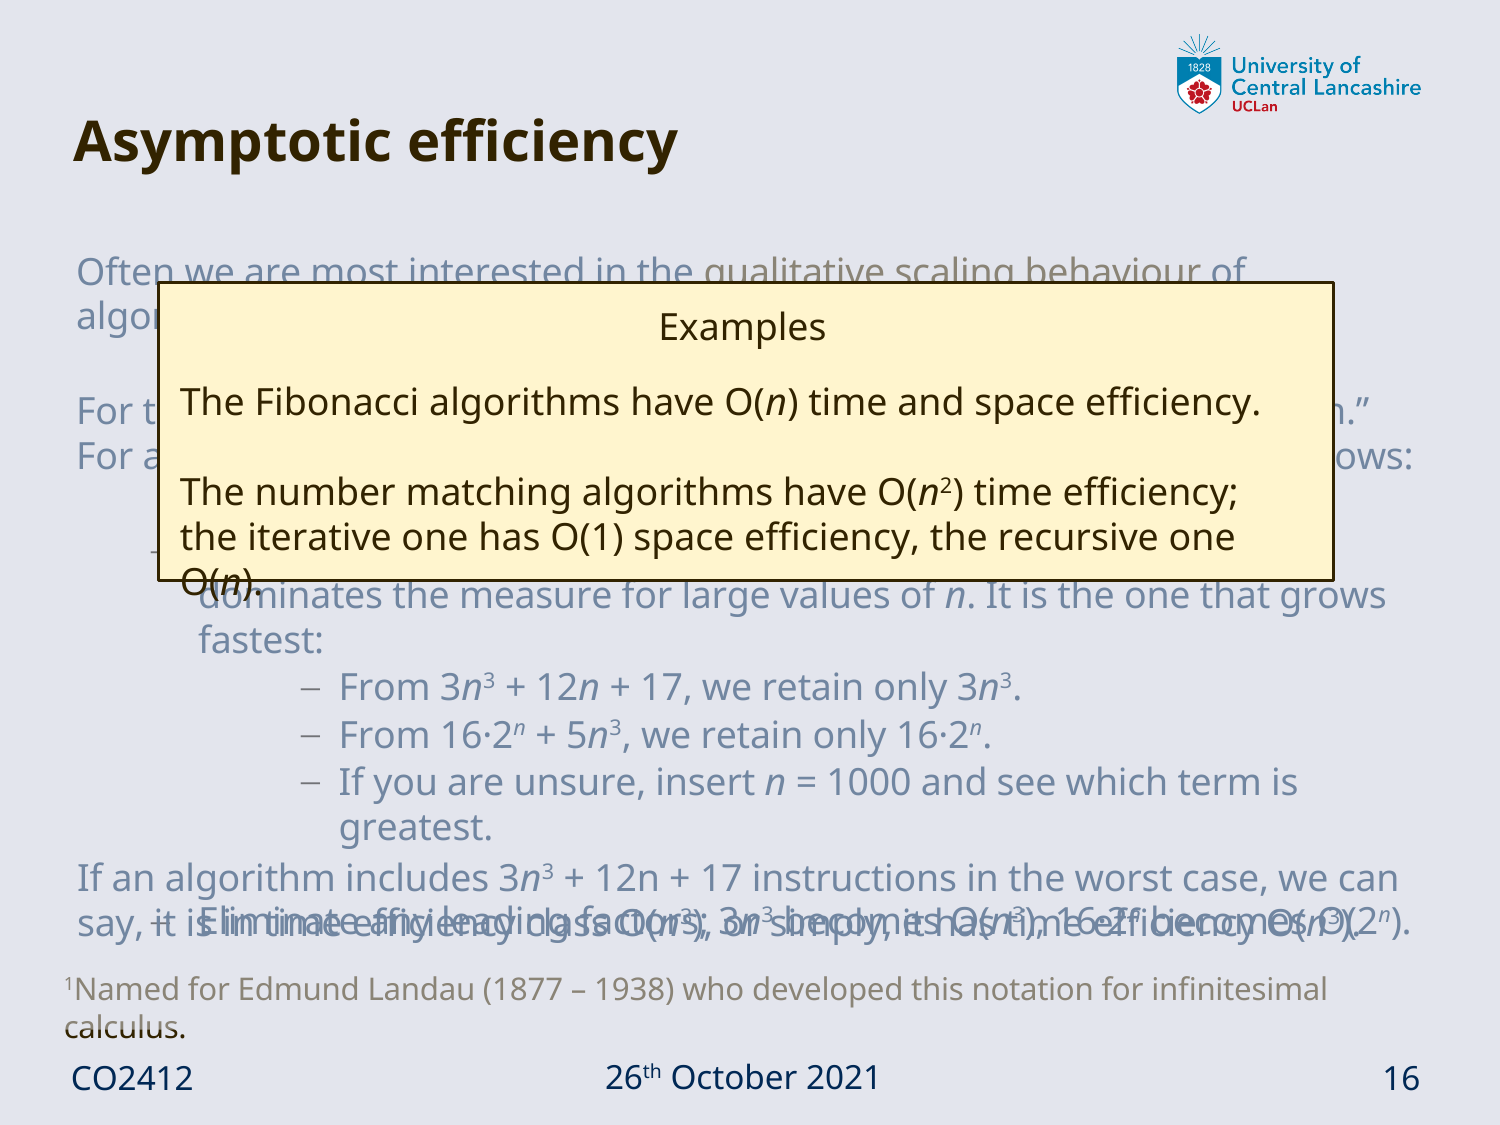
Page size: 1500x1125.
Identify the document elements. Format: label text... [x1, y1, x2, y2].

picture [1177, 34, 1421, 93]
text_box Examples The Fibonacci algorithms have O(n) time and space efficiency. The number matching algorithms have O(n2) time efficiency; the iterative one has O(1) space efficiency, the recursive one O(n). [164, 295, 1321, 577]
title Asymptotic efficiency [58, 93, 1475, 186]
text_box [28, 223, 1462, 1030]
